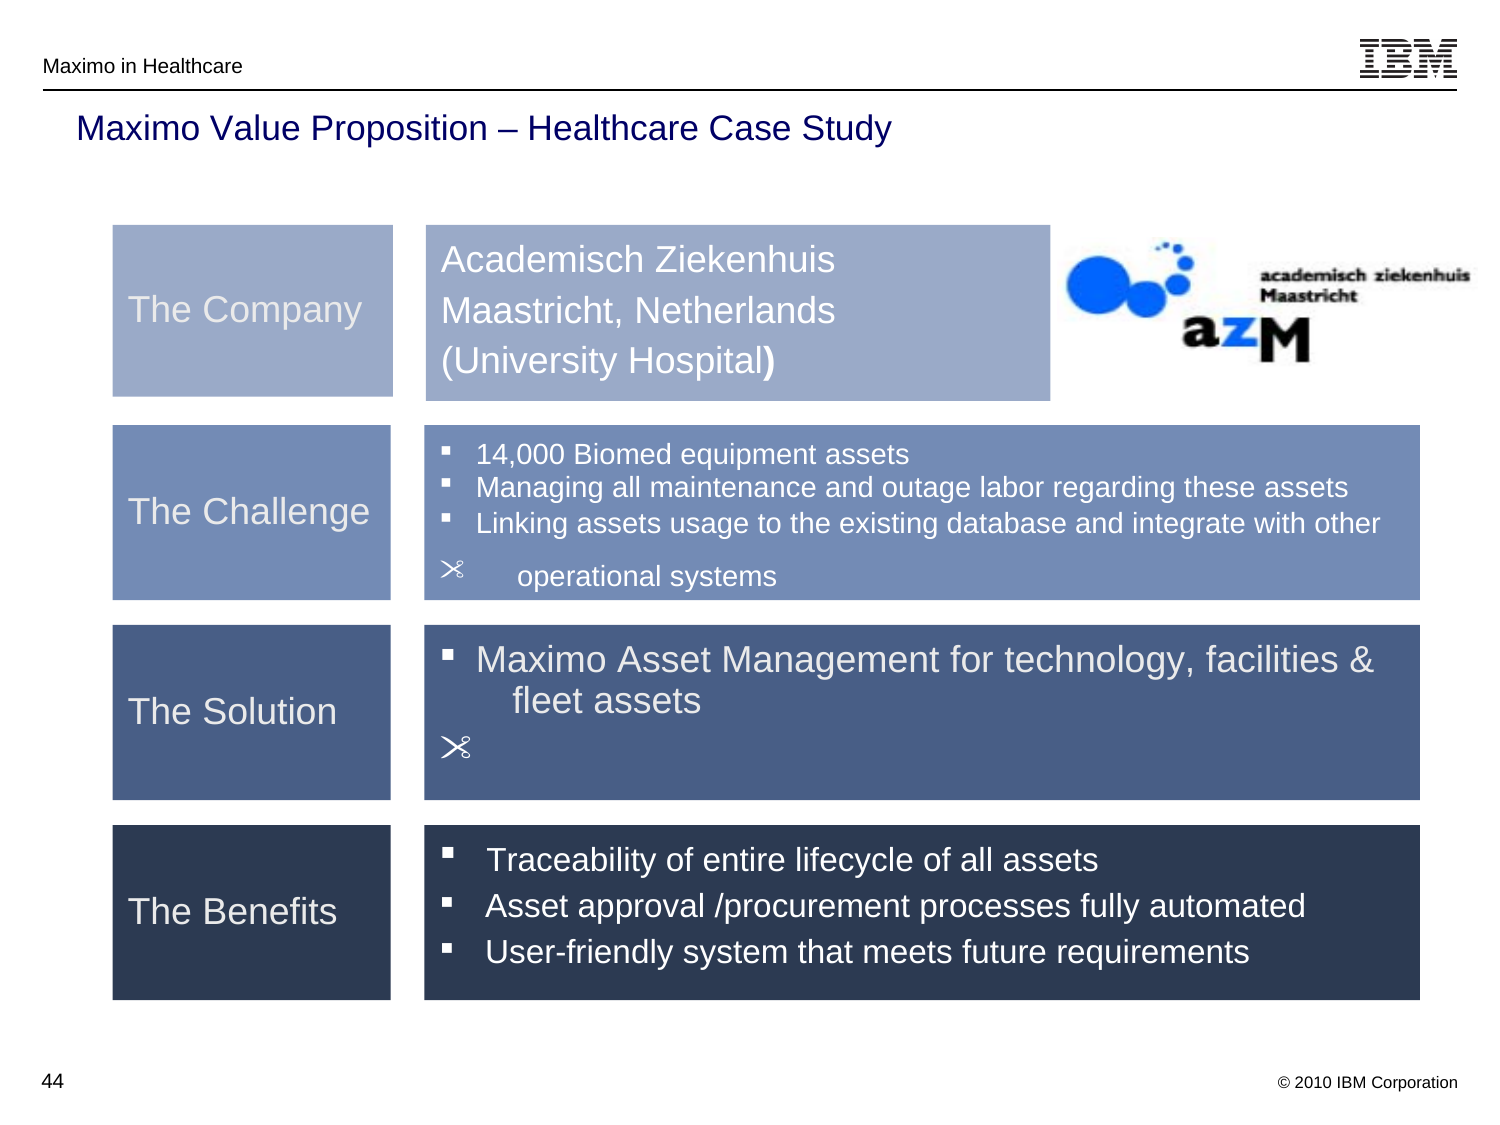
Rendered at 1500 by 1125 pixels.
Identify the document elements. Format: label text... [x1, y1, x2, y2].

text_box The Solution [112, 624, 391, 801]
picture [1360, 39, 1457, 78]
text_box Traceability of entire lifecycle of all assets Asset approval /procurement processes fully automated User-friendly system that meets future requirements [424, 825, 1420, 1001]
text_box Academisch Ziekenhuis Maastricht, Netherlands (University Hospital) [425, 224, 1051, 401]
text_box The Challenge [112, 425, 391, 601]
text_box The Benefits [112, 825, 391, 1001]
text_box The Company [112, 224, 393, 397]
text_box Maximo Asset Management for technology, facilities & fleet assets [424, 624, 1420, 801]
picture [1057, 237, 1478, 376]
text_box 14,000 Biomed equipment assets Managing all maintenance and outage labor regarding these assets Linking assets usage to the existing database and integrate with other operational systems [424, 425, 1420, 611]
title Maximo Value Proposition – Healthcare Case Study [60, 102, 1387, 161]
